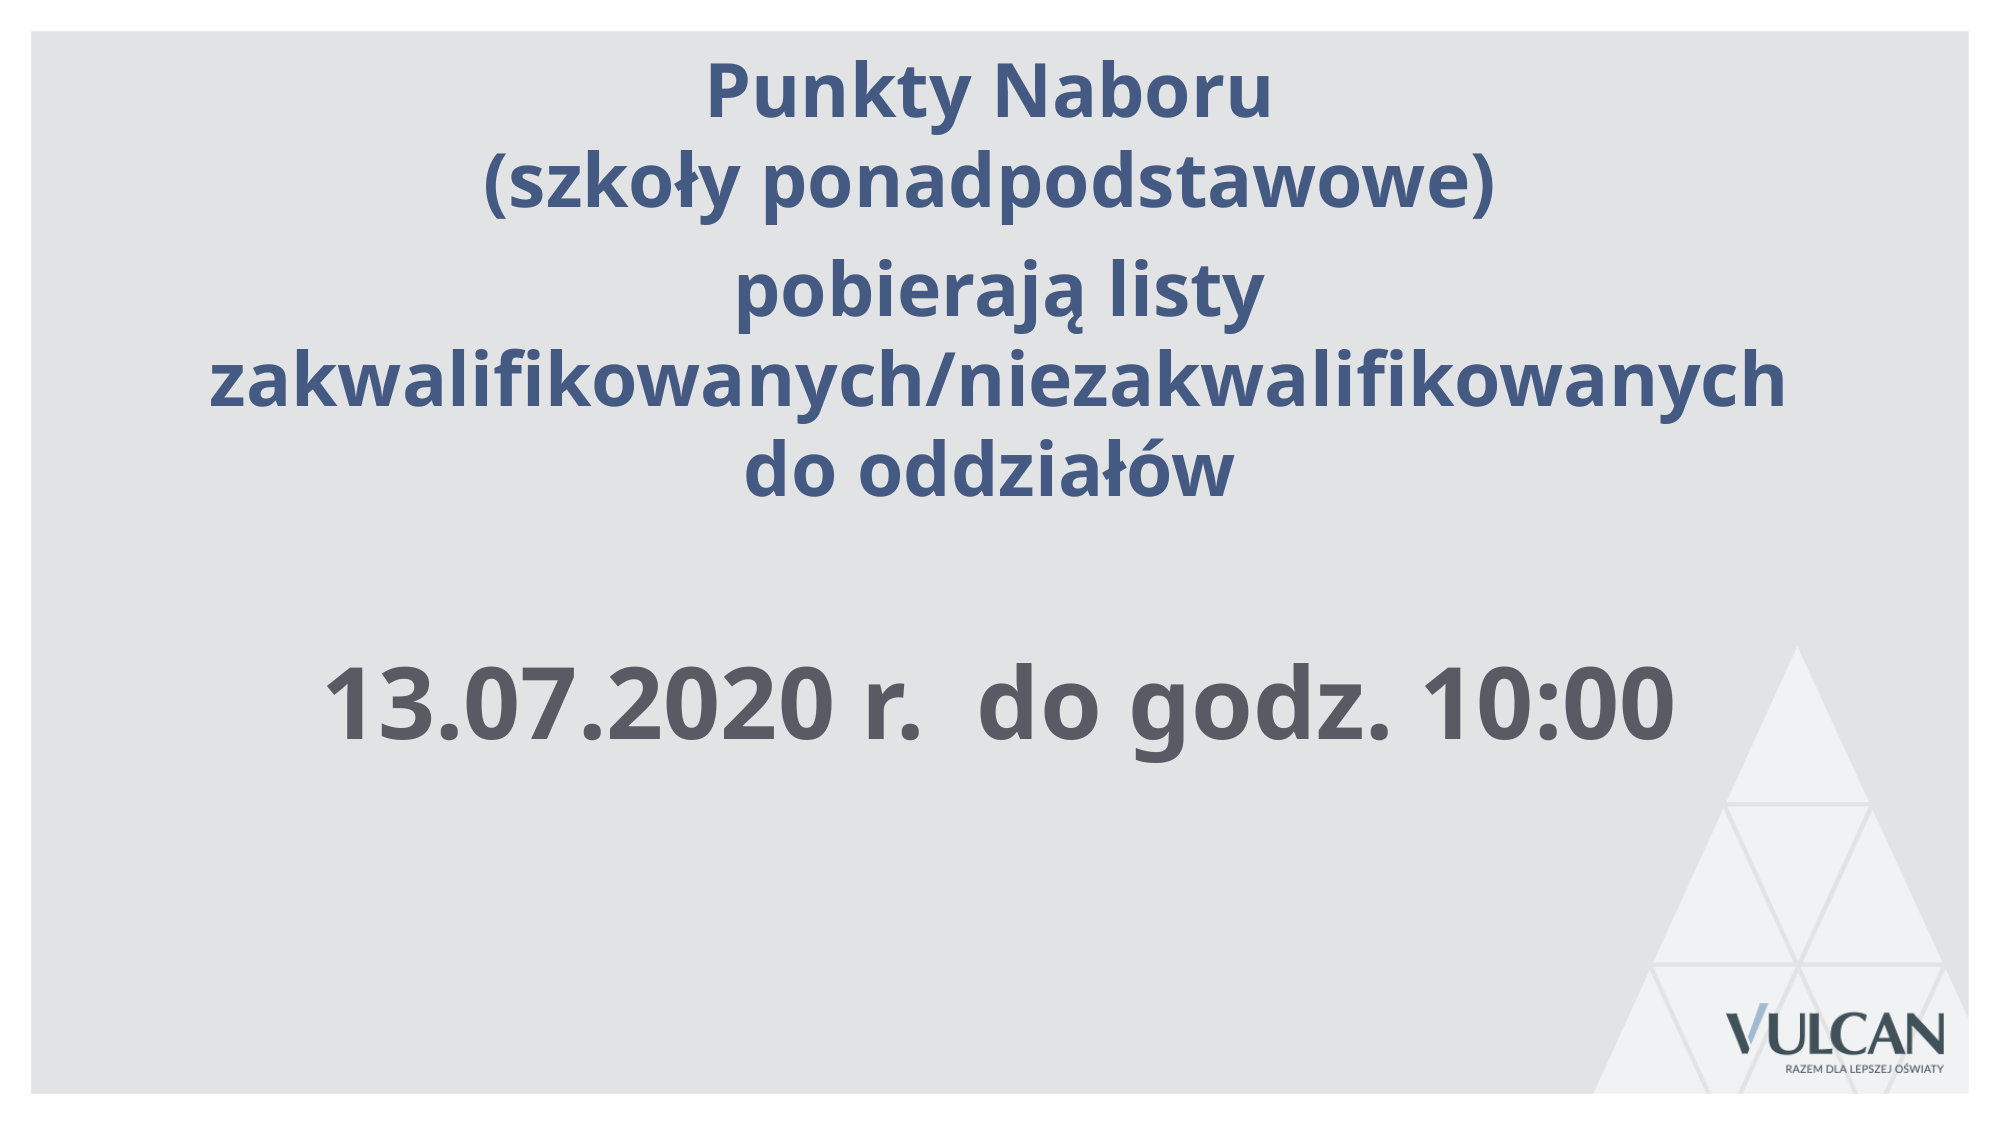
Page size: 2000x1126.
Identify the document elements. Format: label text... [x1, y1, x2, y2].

text_box Punkty Naboru (szkoły ponadpodstawowe) pobierają listy zakwalifikowanych/niezakwalifikowanych do oddziałów 13.07.2020 r. do godz. 10:00 [161, 35, 1839, 315]
picture [0, 0, 2000, 1125]
